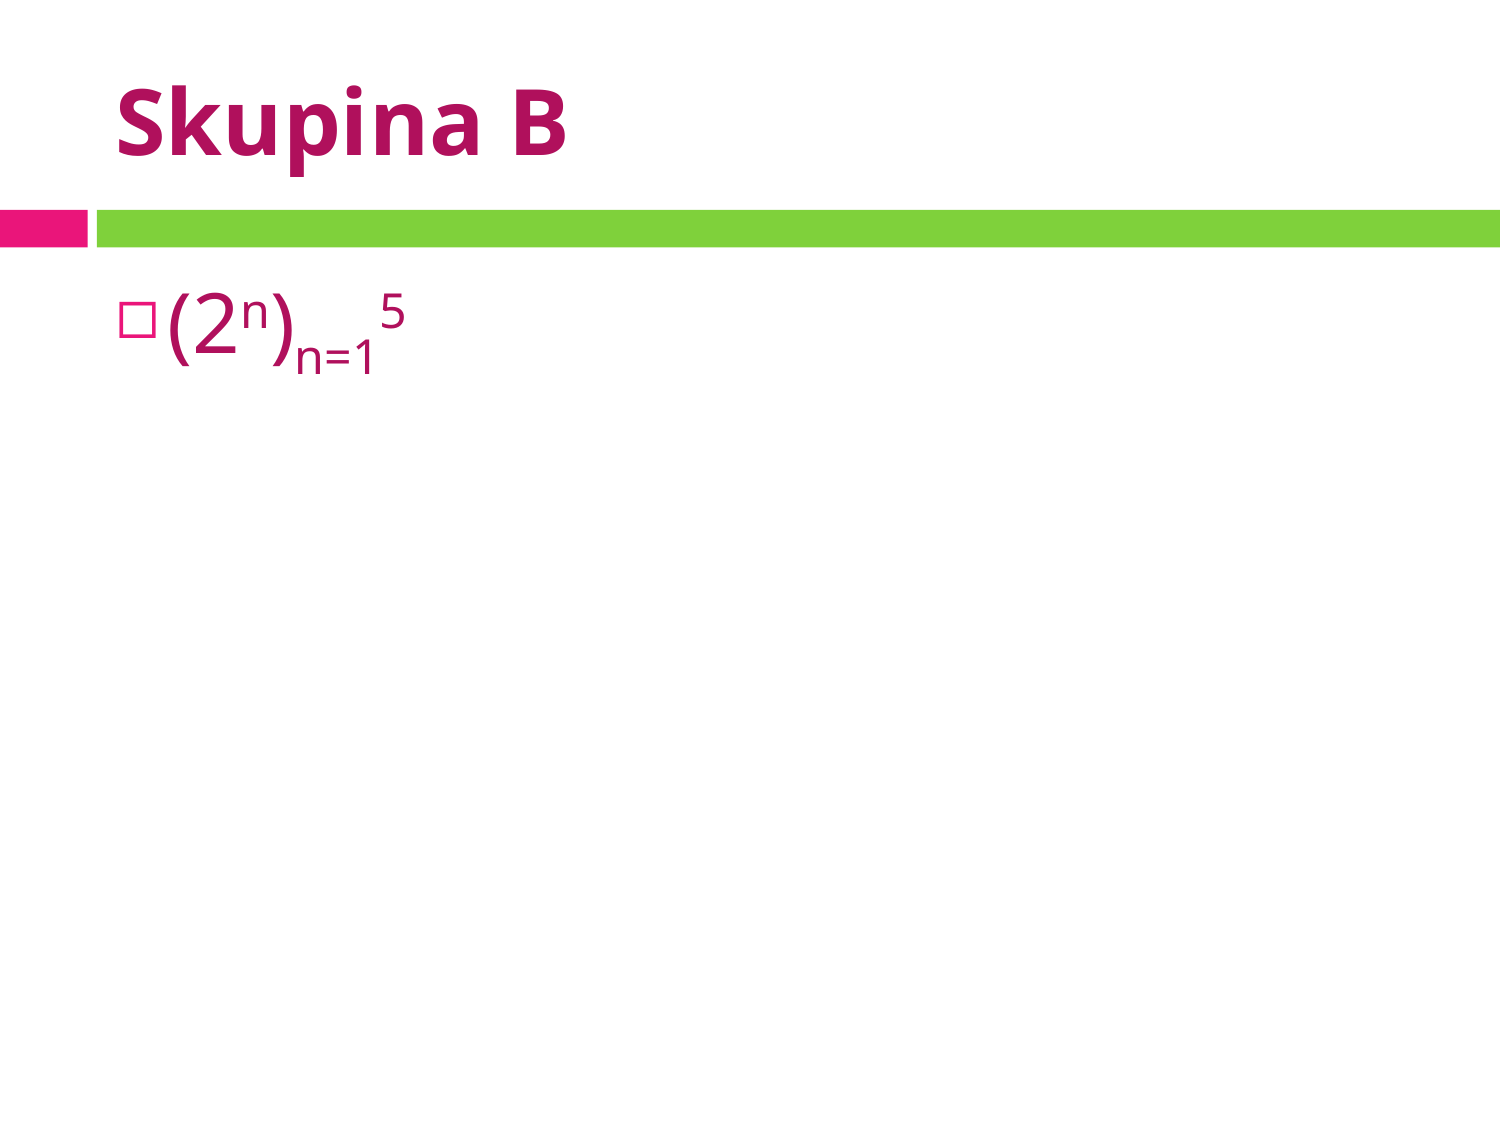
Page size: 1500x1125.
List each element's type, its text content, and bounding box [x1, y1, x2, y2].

list (2n)n=15 [100, 262, 1438, 1001]
title Skupina B [100, 37, 1438, 201]
